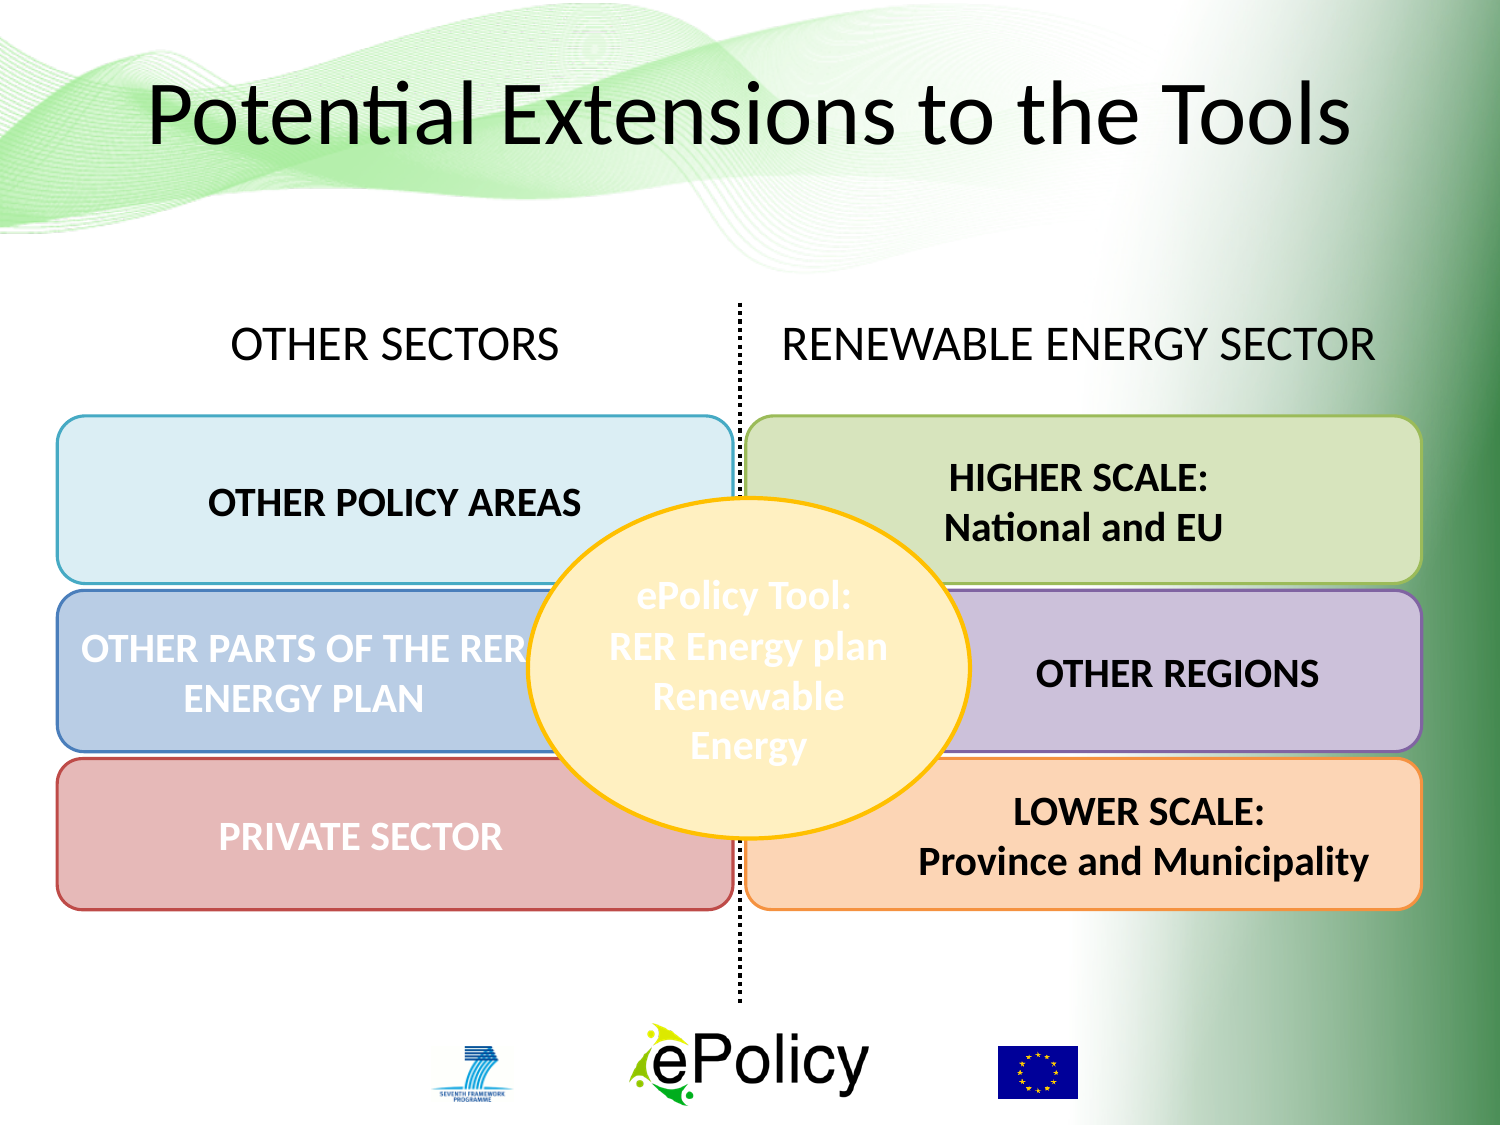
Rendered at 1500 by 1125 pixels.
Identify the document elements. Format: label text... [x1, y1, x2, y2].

text_box ePolicy Tool: RER Energy plan Renewable Energy [527, 498, 970, 839]
text_box RENEWABLE ENERGY SECTOR [738, 302, 1420, 378]
text_box OTHER SECTORS [57, 302, 733, 378]
text_box PRIVATE SECTOR [57, 758, 733, 910]
title Potential Extensions to the Tools [75, 45, 1425, 233]
picture [0, 0, 1500, 1125]
text_box HIGHER SCALE: National and EU [745, 415, 1422, 584]
text_box OTHER PARTS OF THE RER ENERGY PLAN [57, 590, 555, 752]
picture [431, 1046, 514, 1102]
text_box OTHER POLICY AREAS [57, 415, 734, 584]
text_box OTHER REGIONS [943, 590, 1422, 752]
text_box LOWER SCALE: Province and Municipality [745, 758, 1422, 910]
